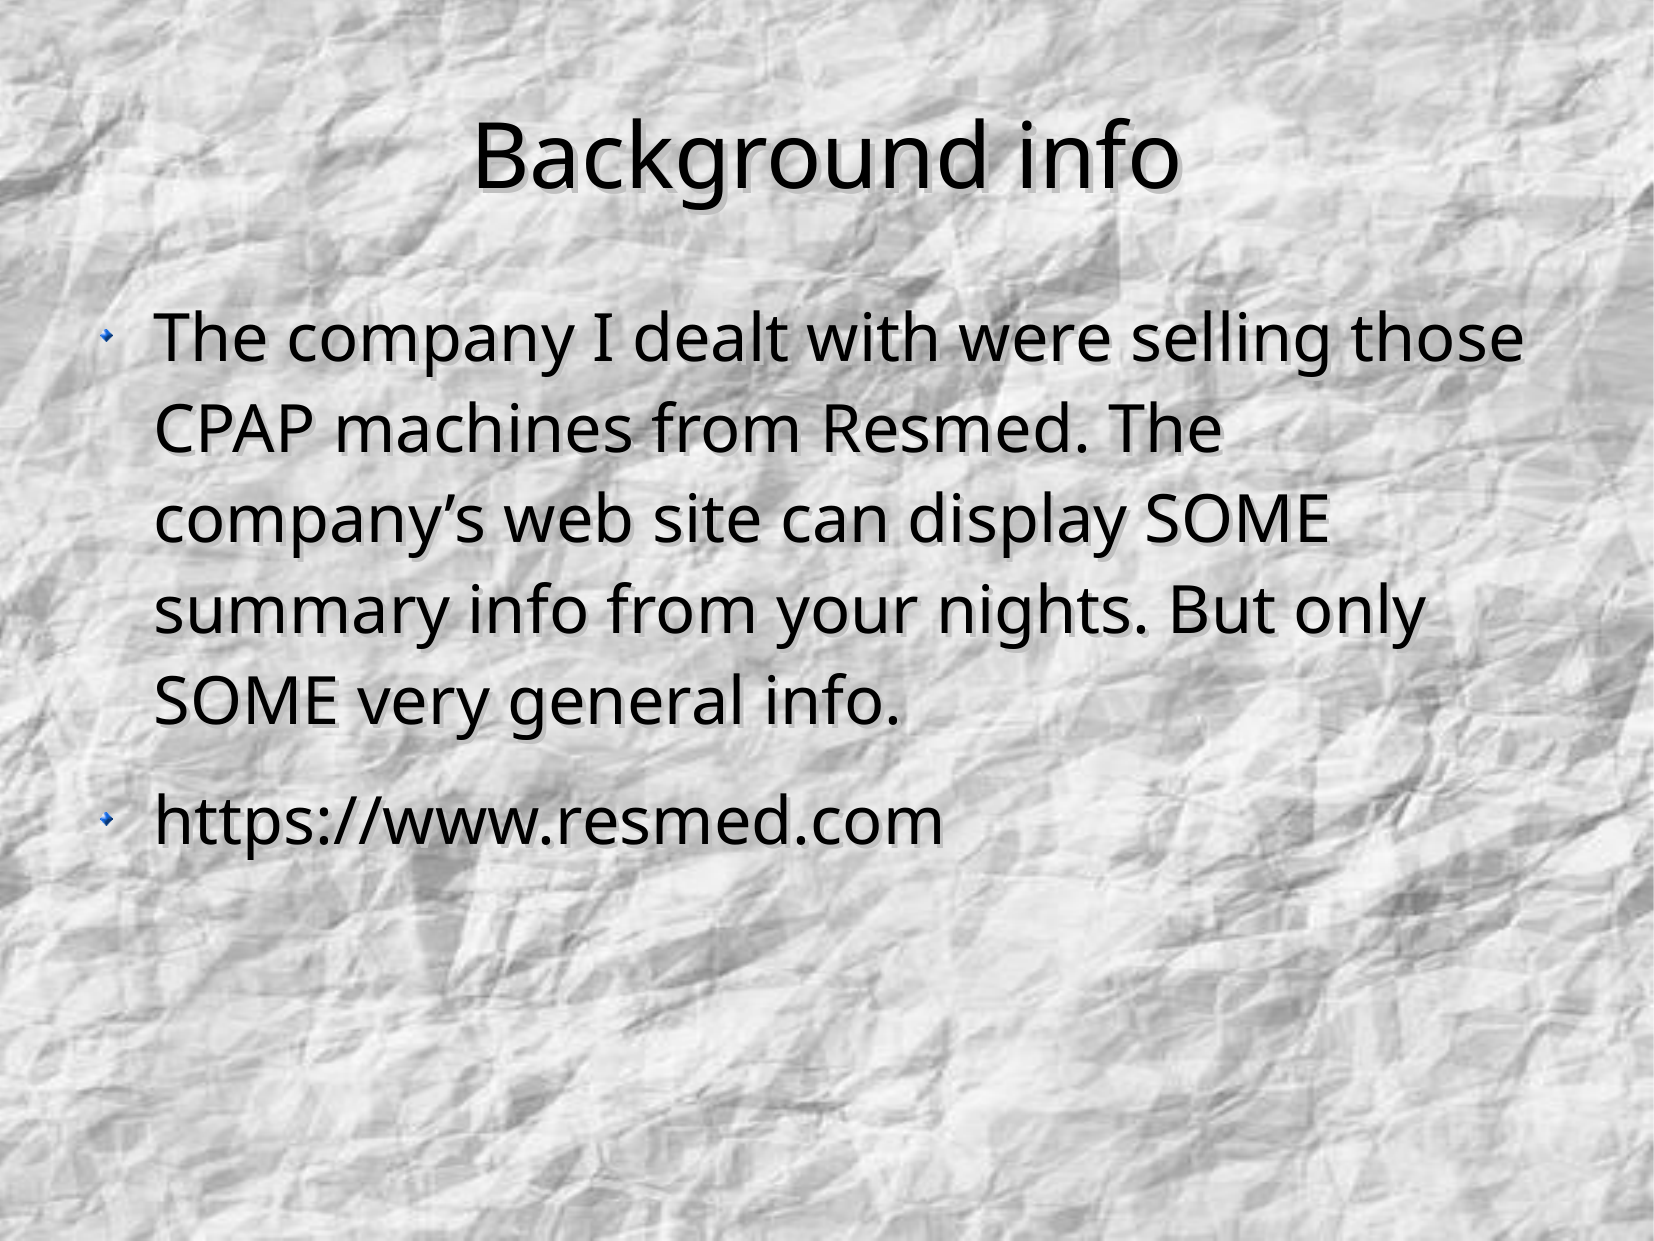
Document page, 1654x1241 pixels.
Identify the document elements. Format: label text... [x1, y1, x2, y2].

title Background info [82, 49, 1571, 257]
picture [0, 0, 1654, 1241]
list The company I dealt with were selling those CPAP machines from Resmed. The company’s web site can display SOME summary info from your nights. But only SOME very general info. https://www.resmed.com [82, 290, 1571, 985]
